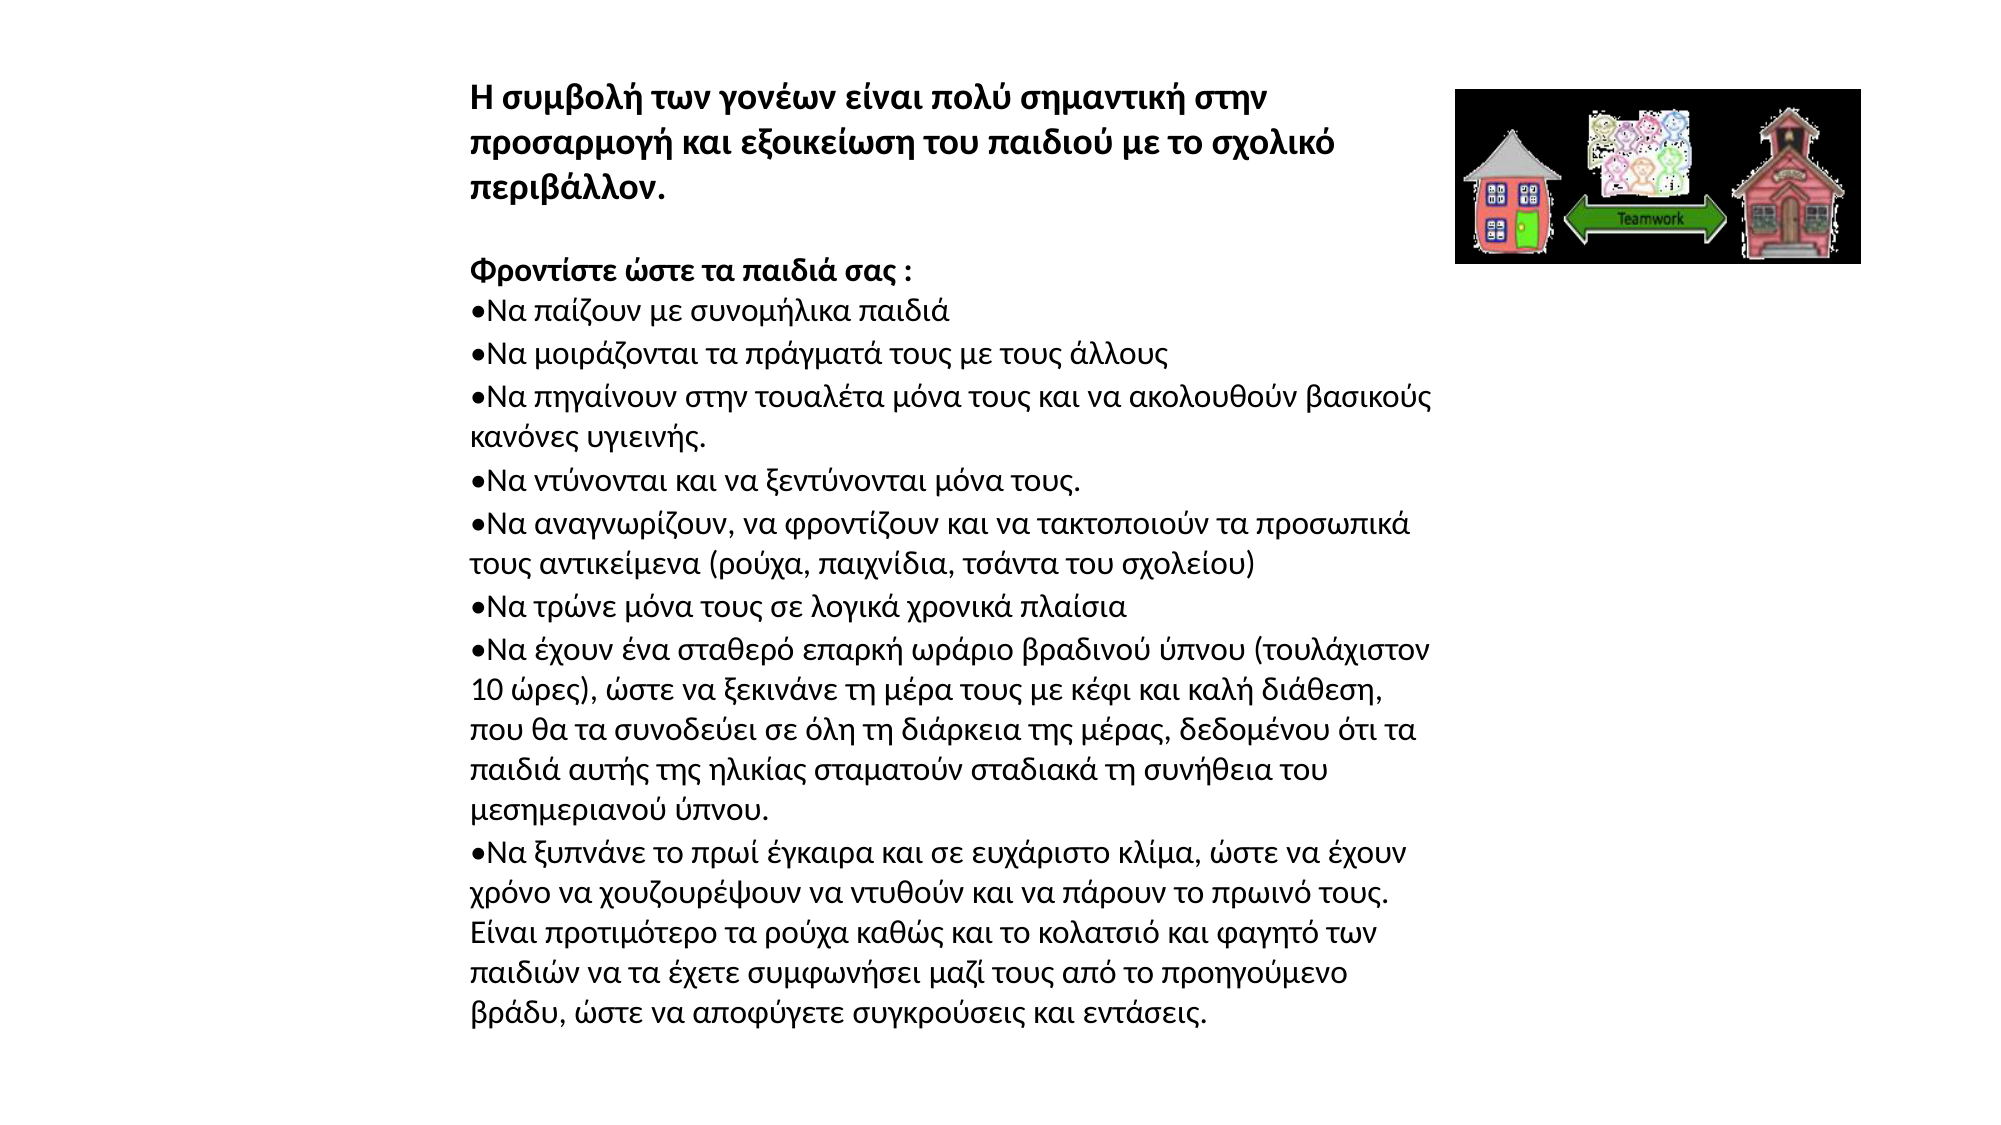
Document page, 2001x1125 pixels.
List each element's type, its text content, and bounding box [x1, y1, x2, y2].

text_box Η συμβολή των γονέων είναι πολύ σημαντική στην προσαρμογή και εξοικείωση του παιδιού με το σχολικό περιβάλλον. [455, 65, 1455, 215]
text_box Φροντίστε ώστε τα παιδιά σας : •Να παίζουν με συνομήλικα παιδιά •Να μοιράζονται τα πράγματά τους με τους άλλους •Να πηγαίνουν στην τουαλέτα μόνα τους και να ακολουθούν βασικούς κανόνες υγιεινής. •Να ντύνονται και να ξεντύνονται μόνα τους. •Να αναγνωρίζουν, να φροντίζουν και να τακτοποιούν τα προσωπικά τους αντικείμενα (ρούχα, παιχνίδια, τσάντα του σχολείου) •Να τρώνε μόνα τους σε λογικά χρονικά πλαίσια •Να έχουν ένα σταθερό επαρκή ωράριο βραδινού ύπνου (τουλάχιστον 10 ώρες), ώστε να ξεκινάνε τη μέρα τους με κέφι και καλή διάθεση, που θα τα συνοδεύει σε όλη τη διάρκεια της μέρας, δεδομένου ότι τα παιδιά αυτής της ηλικίας σταματούν σταδιακά τη συνήθεια του μεσημεριανού ύπνου. •Να ξυπνάνε το πρωί έγκαιρα και σε ευχάριστο κλίμα, ώστε να έχουν χρόνο να χουζουρέψουν να ντυθούν και να πάρουν το πρωινό τους. Είναι προτιμότερο τα ρούχα καθώς και το κολατσιό και φαγητό των παιδιών να τα έχετε συμφωνήσει μαζί τους από το προηγούμενο βράδυ, ώστε να αποφύγετε συγκρούσεις και εντάσεις. [455, 241, 1455, 1038]
picture [1455, 89, 1861, 264]
